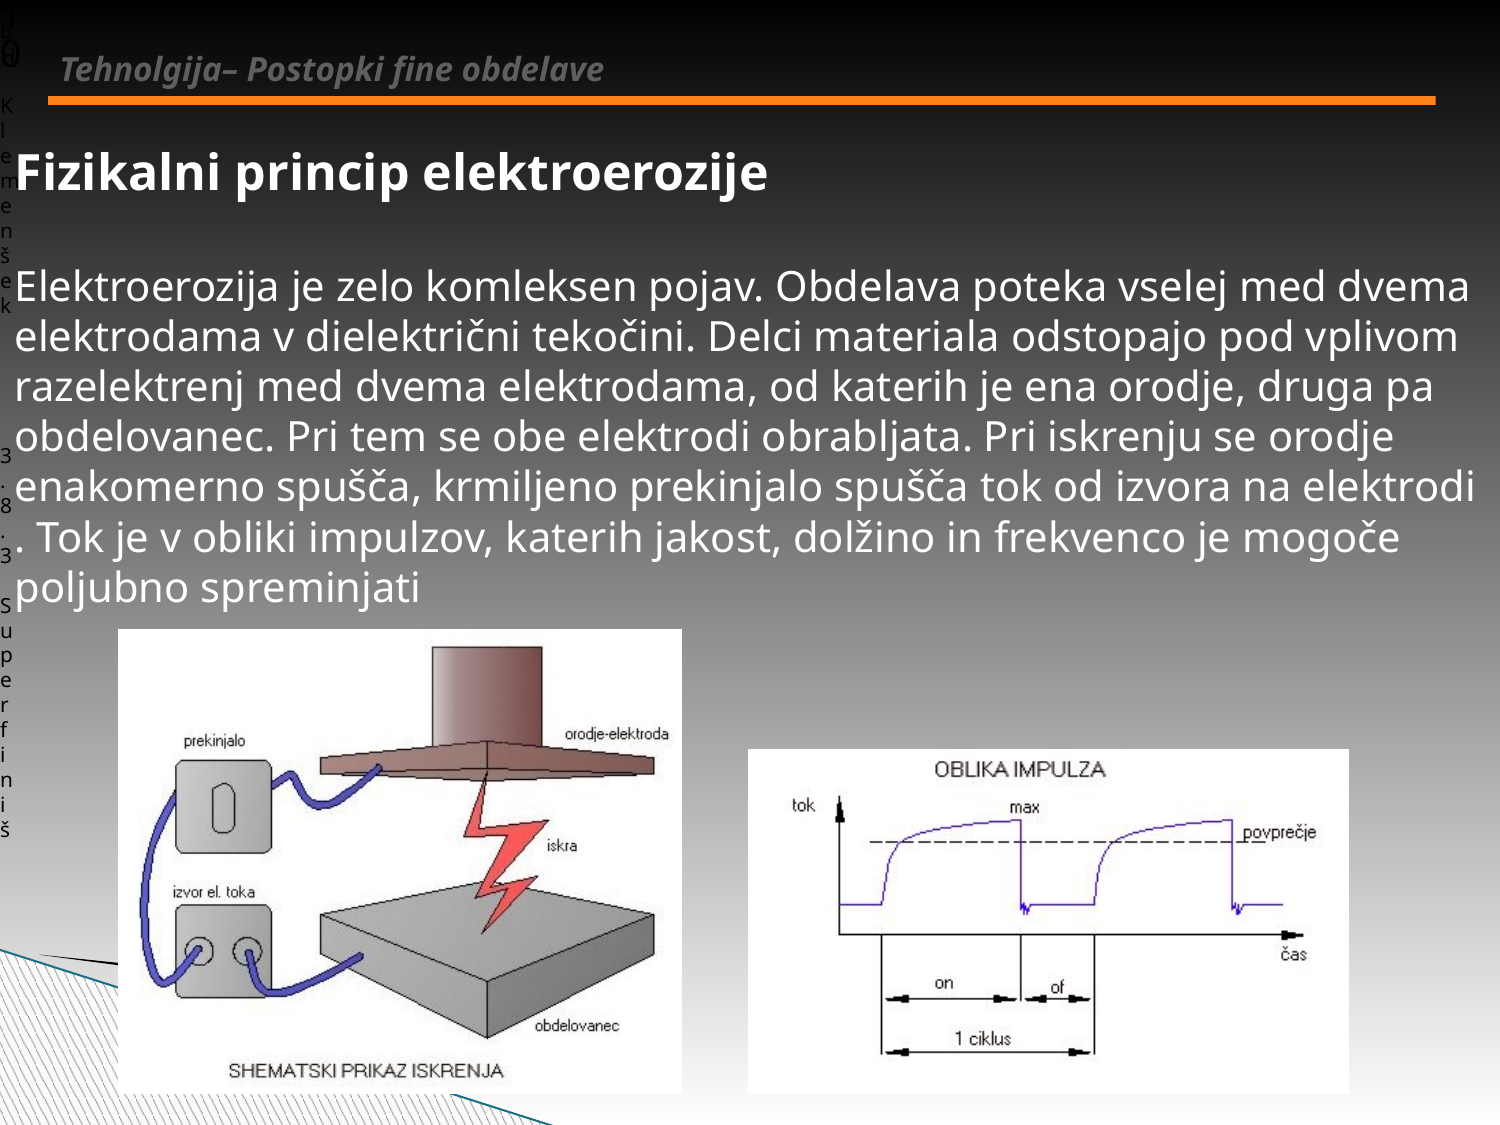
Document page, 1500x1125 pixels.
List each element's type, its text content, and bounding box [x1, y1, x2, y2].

picture [0, 629, 682, 1125]
text_box Fizikalni princip elektroerozije Elektroerozija je zelo komleksen pojav. Obdelava poteka vselej med dvema elektrodama v dielektrični tekočini. Delci materiala odstopajo pod vplivom razelektrenj med dvema elektrodama, od katerih je ena orodje, druga pa obdelovanec. Pri tem se obe elektrodi obrabljata. Pri iskrenju se orodje enakomerno spušča, krmiljeno prekinjalo spušča tok od izvora na elektrodi . Tok je v obliki impulzov, katerih jakost, dolžino in frekvenco je mogoče poljubno spreminjati [0, 132, 1500, 618]
picture [748, 749, 1349, 1094]
